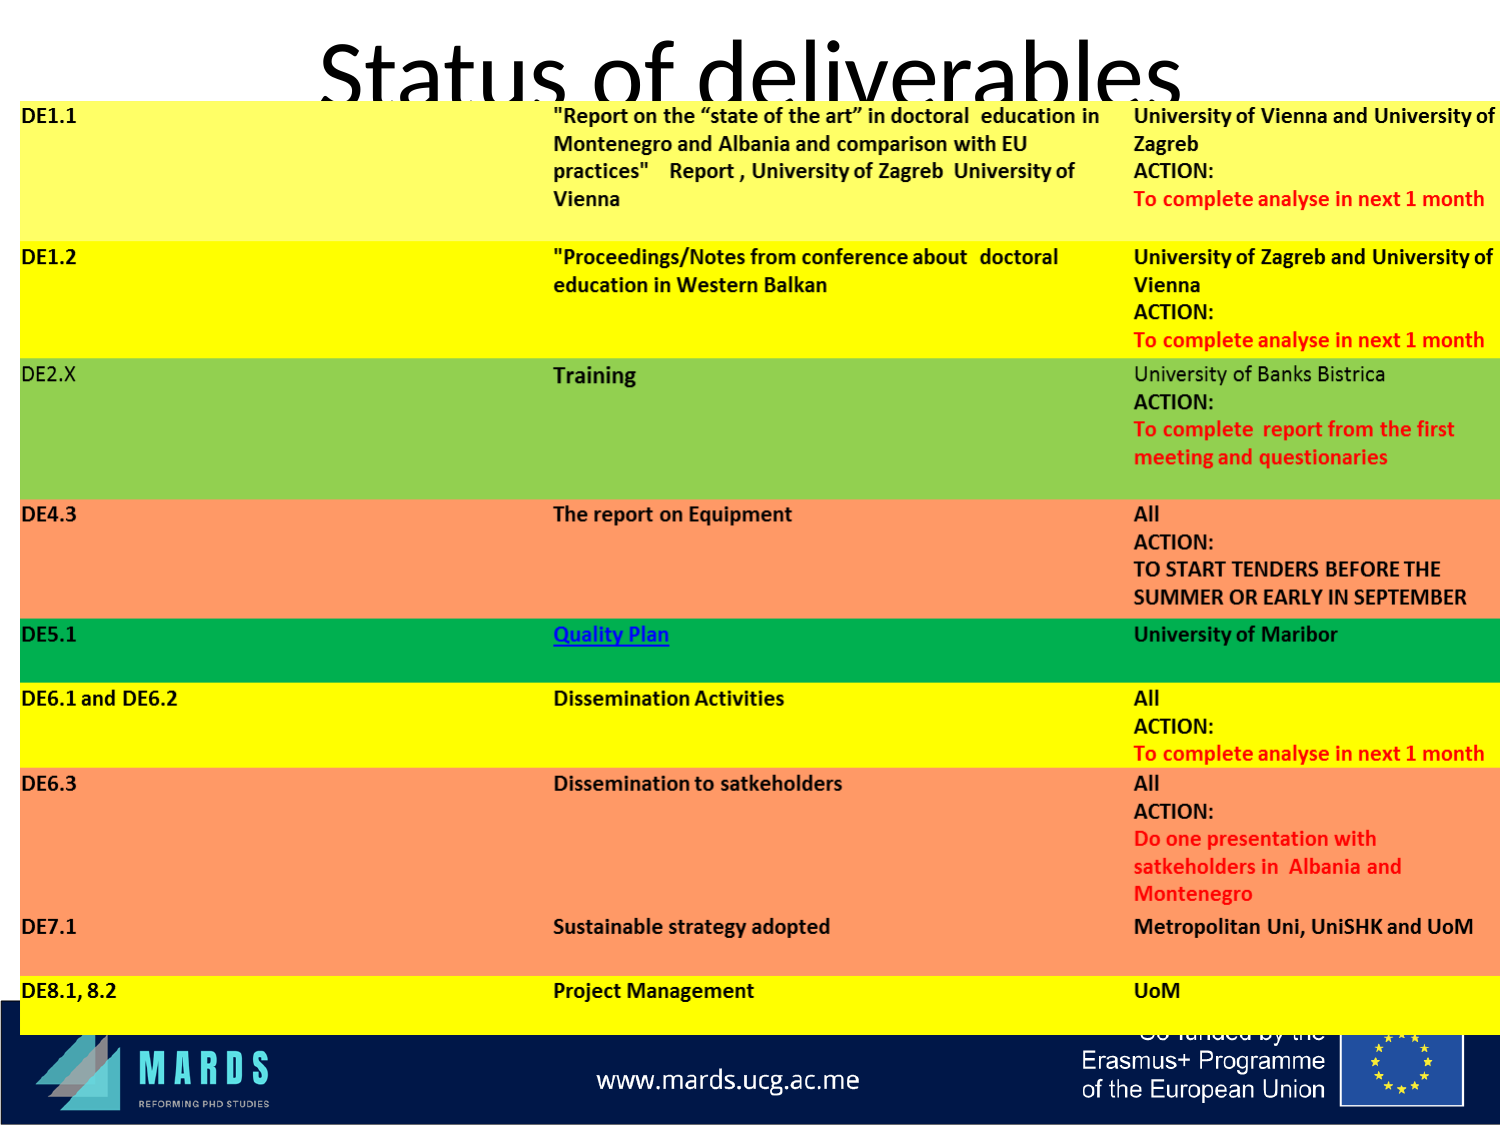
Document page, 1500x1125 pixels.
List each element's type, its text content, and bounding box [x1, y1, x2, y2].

picture [19, 95, 1500, 1036]
title Status of deliverables [76, 1, 1427, 91]
